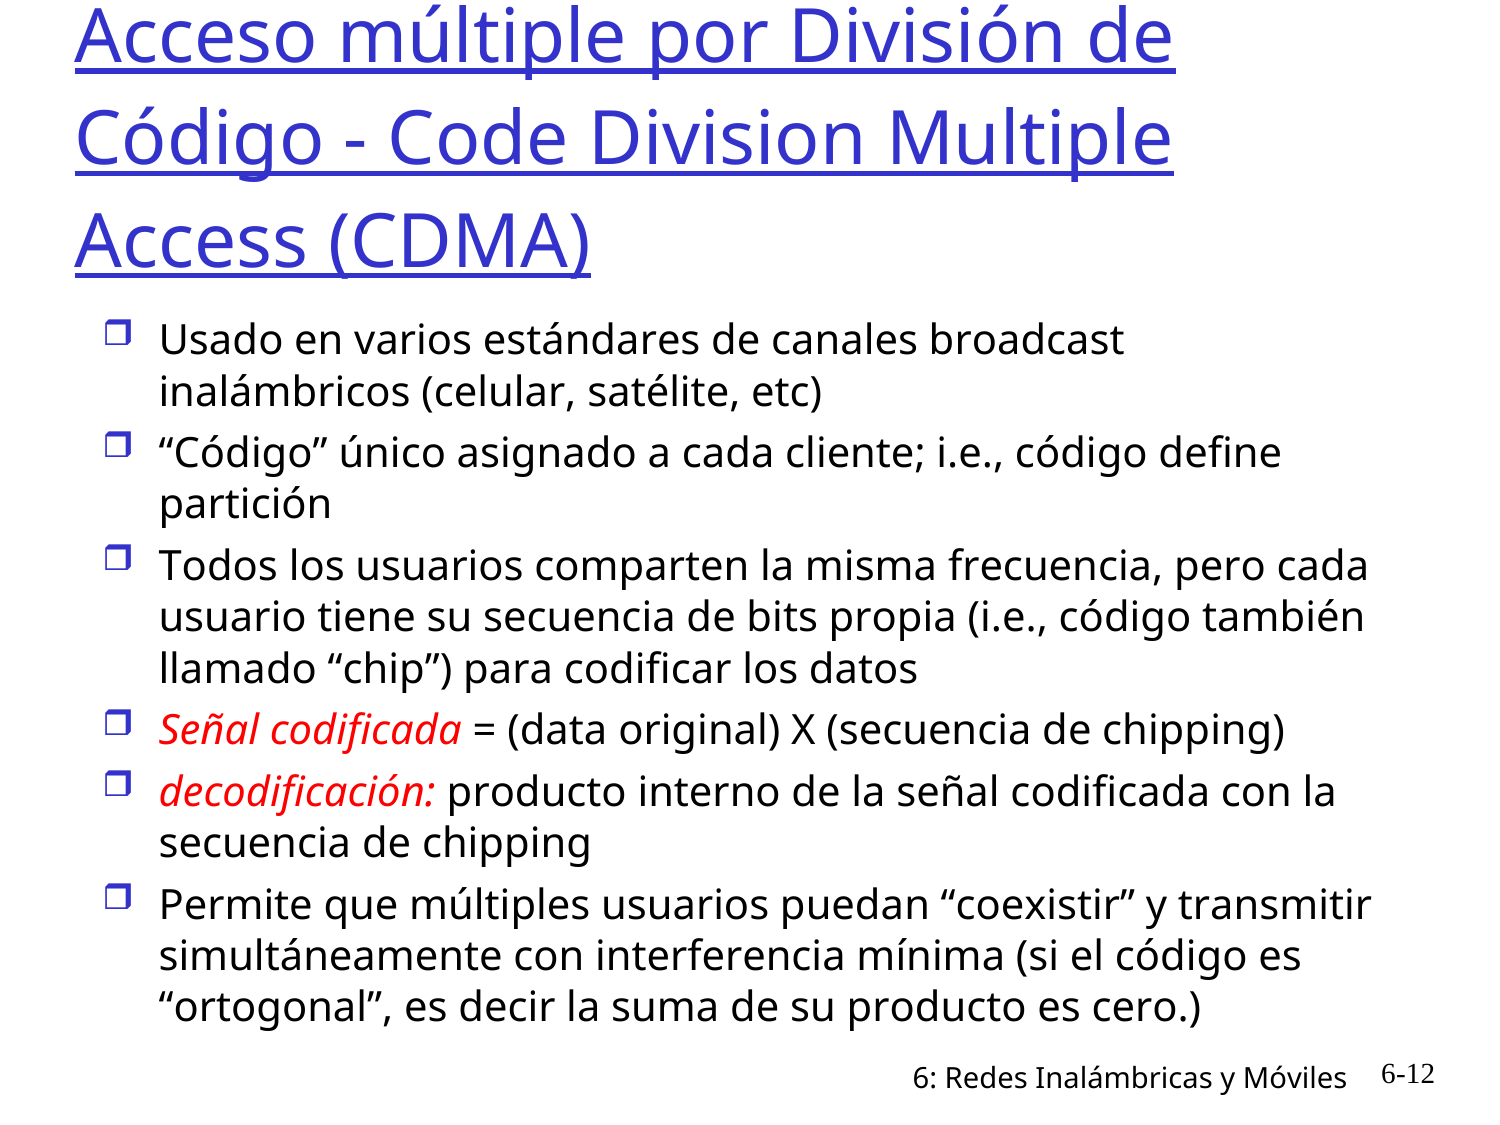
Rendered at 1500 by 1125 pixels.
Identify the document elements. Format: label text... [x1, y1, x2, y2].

title Acceso múltiple por División de Código - Code Division Multiple Access (CDMA) [59, 0, 1432, 275]
list Usado en varios estándares de canales broadcast inalámbricos (celular, satélite, etc) “Código” único asignado a cada cliente; i.e., código define partición Todos los usuarios comparten la misma frecuencia, pero cada usuario tiene su secuencia de bits propia (i.e., código también llamado “chip”) para codificar los datos Señal codificada = (data original) X (secuencia de chipping) decodificación: producto interno de la señal codificada con la secuencia de chipping Permite que múltiples usuarios puedan “coexistir” y transmitir simultáneamente con interferencia mínima (si el código es “ortogonal”, es decir la suma de su producto es cero.) [87, 306, 1389, 1095]
